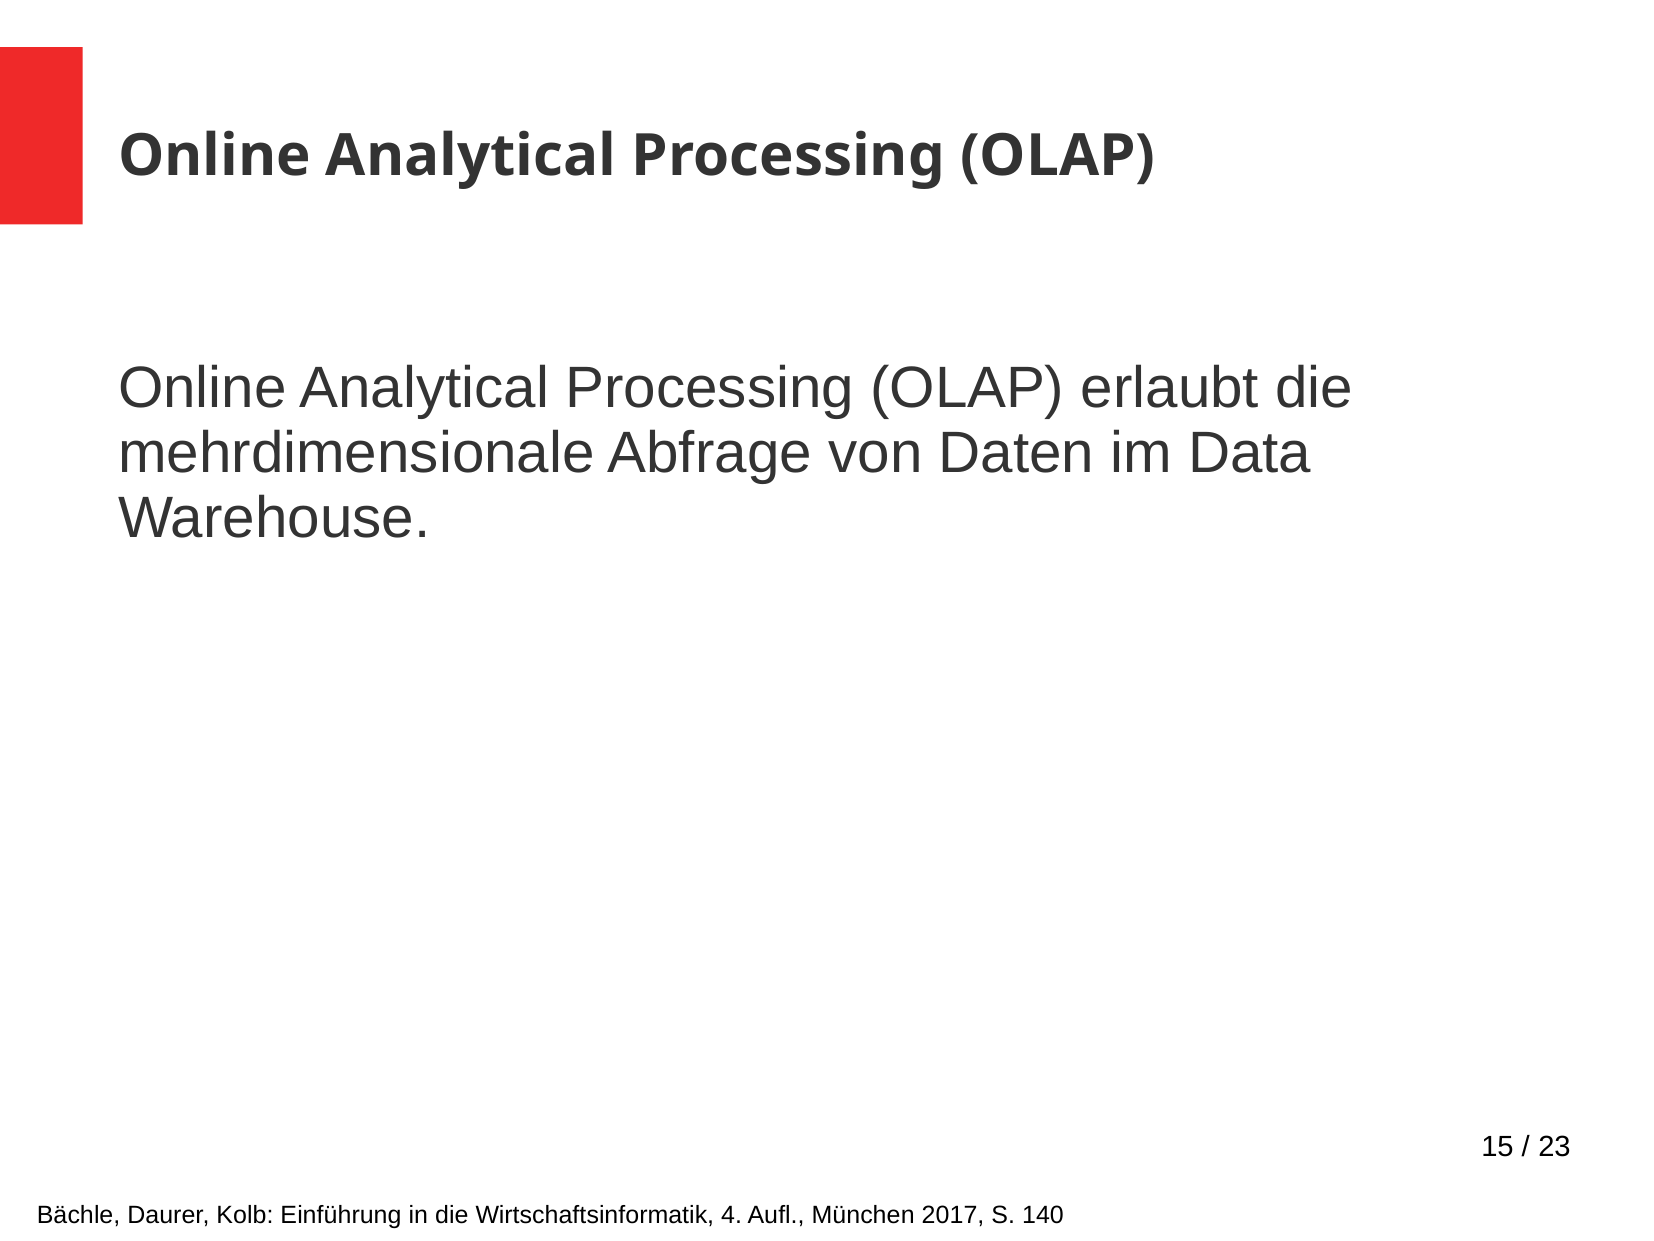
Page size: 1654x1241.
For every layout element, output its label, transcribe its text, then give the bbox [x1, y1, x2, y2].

title Online Analytical Processing (OLAP) [118, 49, 1571, 257]
text_box Bächle, Daurer, Kolb: Einführung in die Wirtschaftsinformatik, 4. Aufl., München 2017, S. 140 [22, 1193, 1084, 1237]
list Online Analytical Processing (OLAP) erlaubt die mehrdimensionale Abfrage von Daten im Data Warehouse. [118, 354, 1536, 1074]
